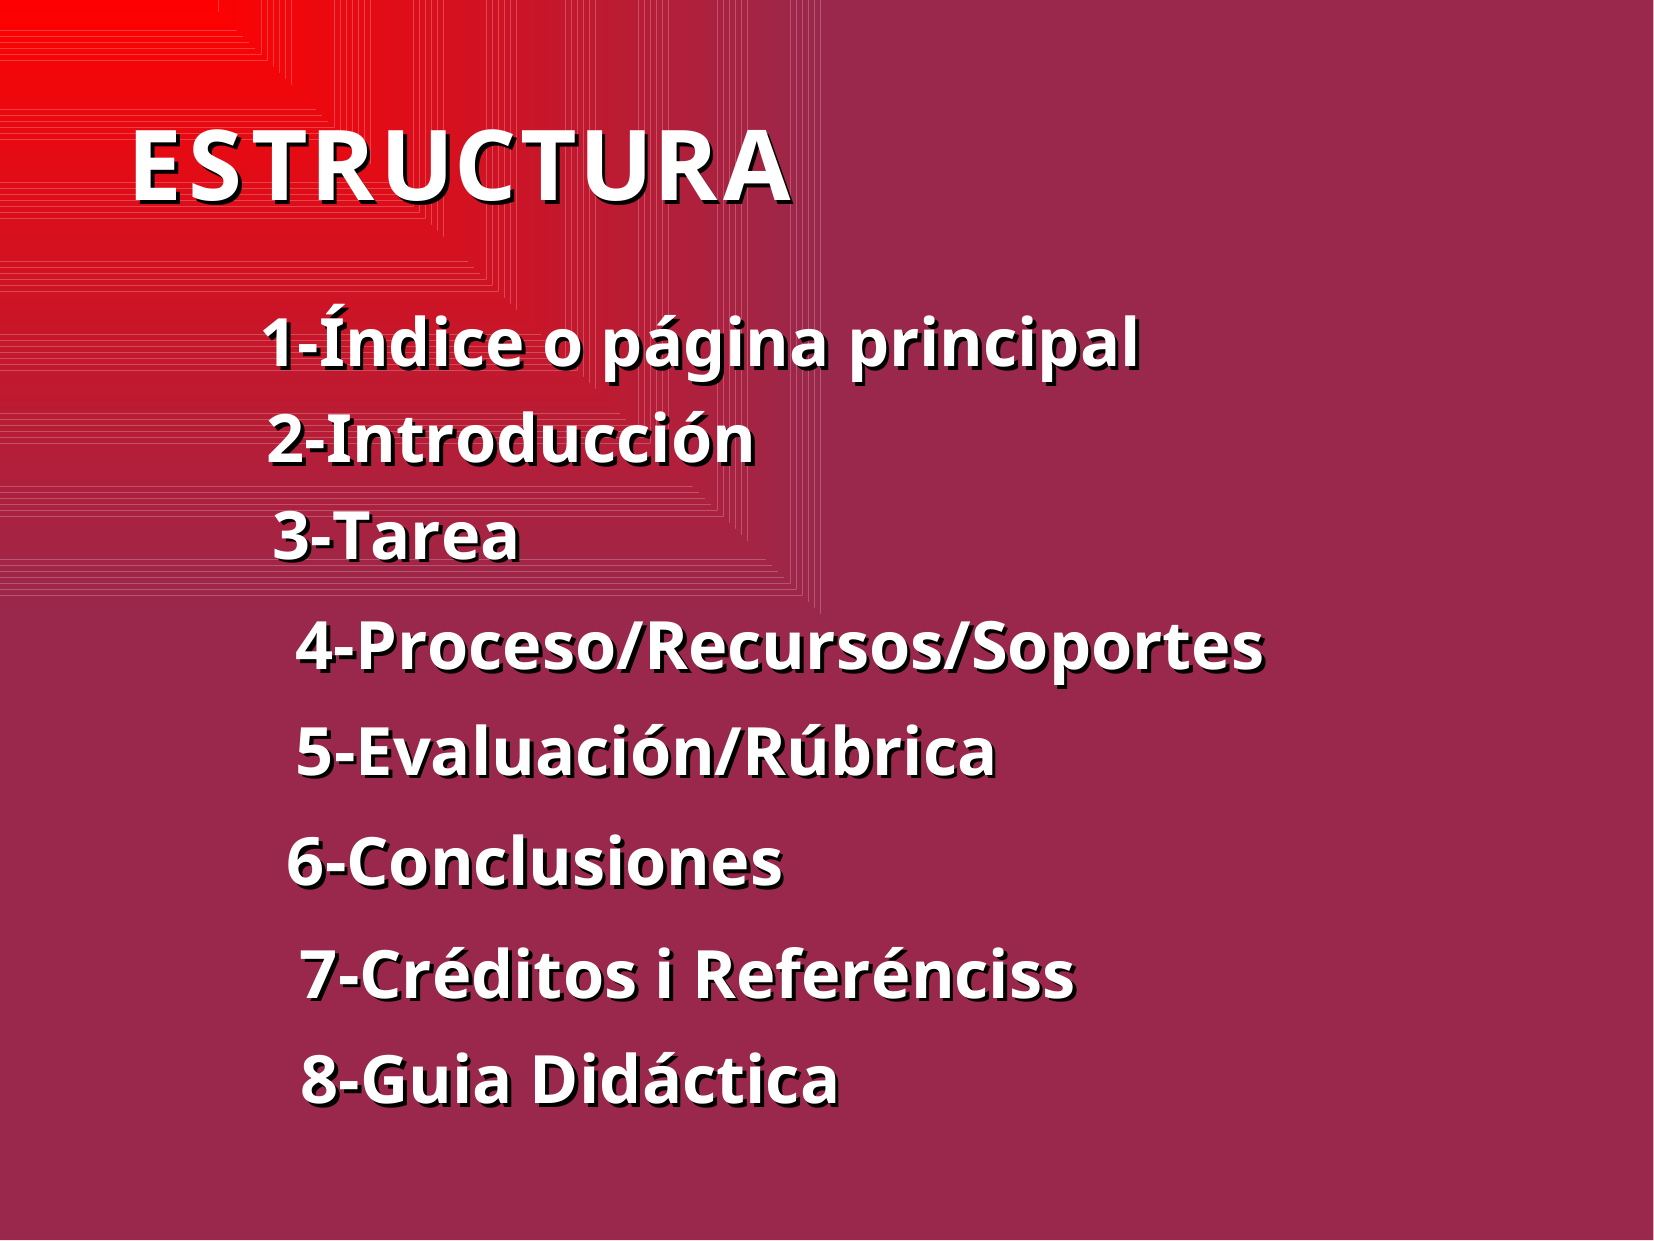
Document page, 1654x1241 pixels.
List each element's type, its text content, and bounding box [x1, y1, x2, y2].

text_box 5-Evaluación/Rúbrica [295, 703, 998, 795]
text_box 6-Conclusiones [286, 813, 784, 906]
picture [109, 93, 815, 233]
text_box 2-Introducción [266, 390, 1228, 483]
text_box 8-Guia Didáctica [300, 1031, 841, 1124]
text_box 3-Tarea [272, 486, 522, 579]
text_box 1-Índice o página principal [259, 294, 1393, 386]
text_box 7-Créditos i Referénciss [299, 925, 1076, 1018]
text_box 4-Proceso/Recursos/Soportes [295, 597, 1266, 690]
